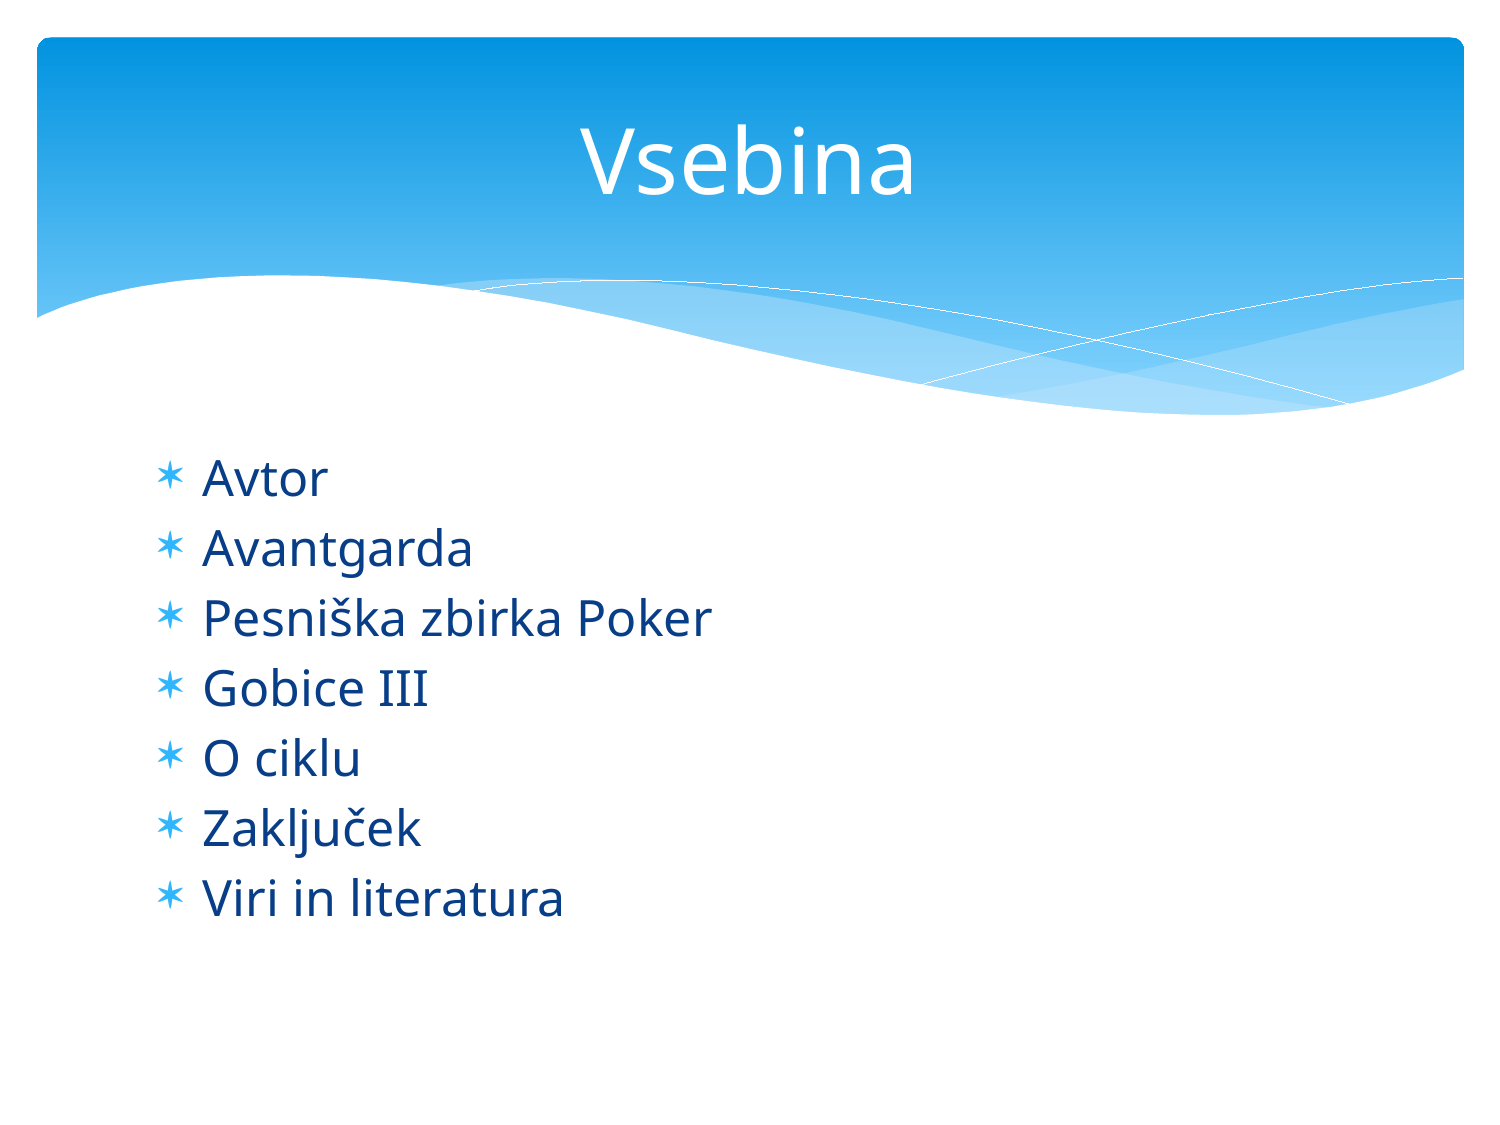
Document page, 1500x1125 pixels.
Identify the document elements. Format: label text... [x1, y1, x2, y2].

list Avtor Avantgarda Pesniška zbirka Poker Gobice III O ciklu Zaključek Viri in literatura [142, 438, 1359, 1005]
title Vsebina [75, 55, 1425, 261]
